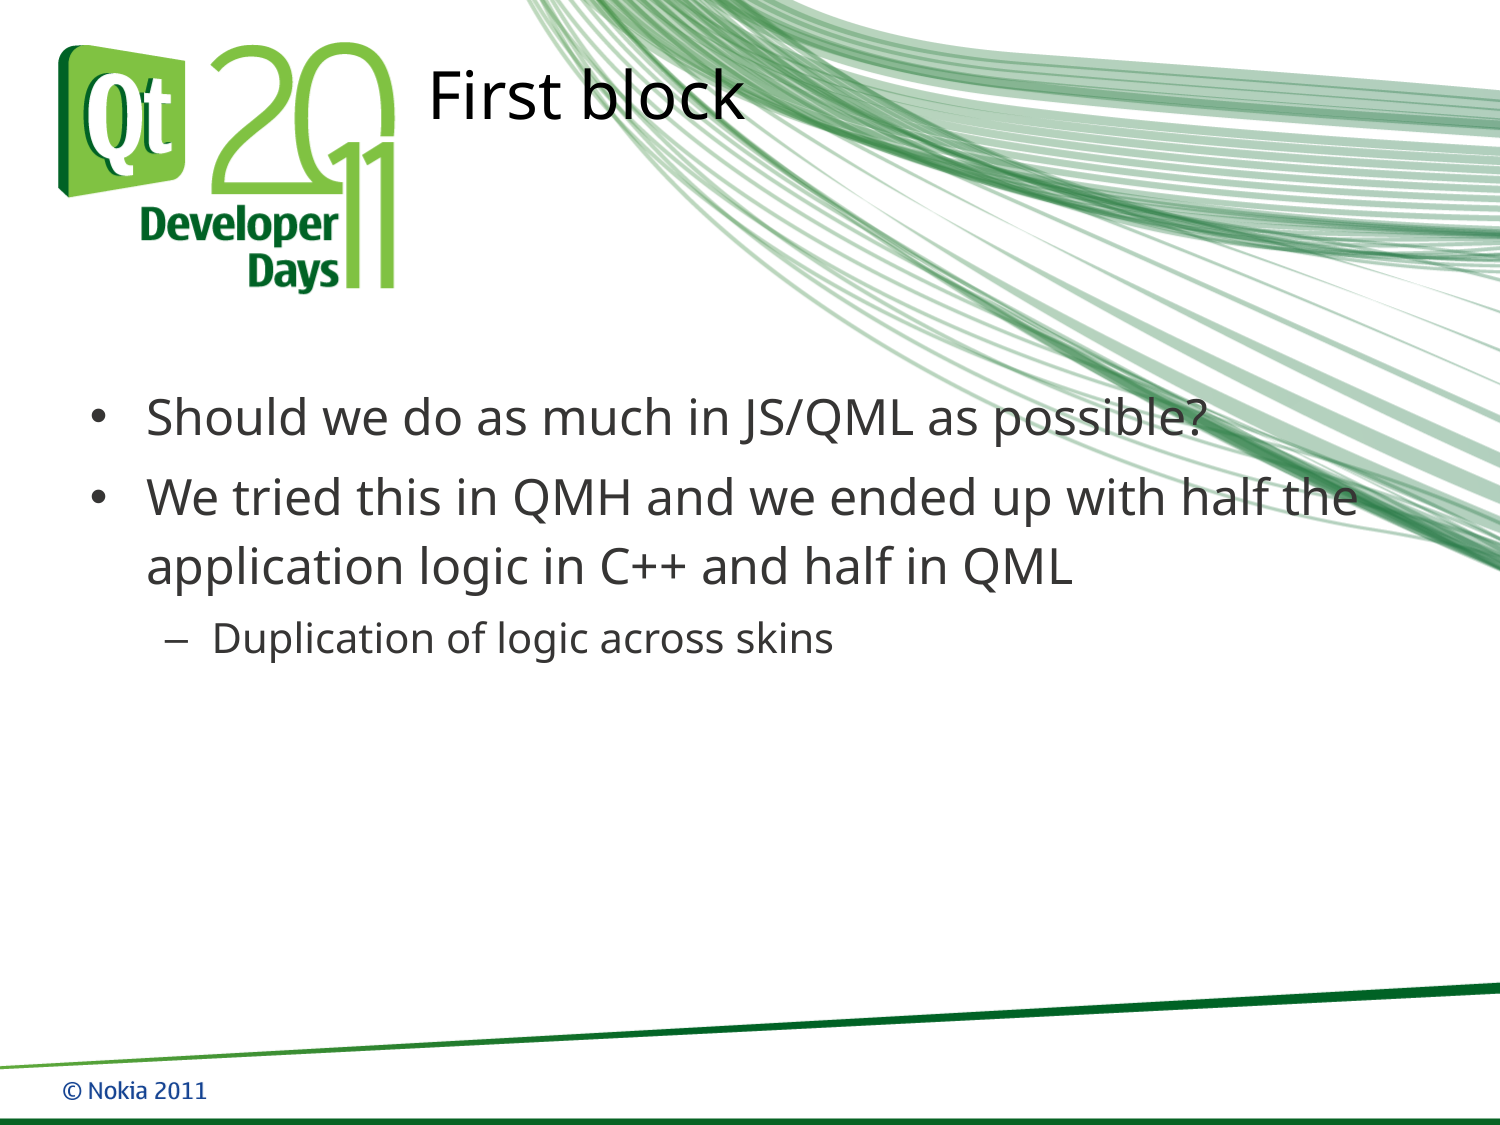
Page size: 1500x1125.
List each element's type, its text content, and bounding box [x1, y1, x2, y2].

list Should we do as much in JS/QML as possible? We tried this in QMH and we ended up with half the application logic in C++ and half in QML Duplication of logic across skins [75, 212, 1426, 955]
picture [0, 0, 1500, 1125]
title First block [262, 0, 1300, 188]
